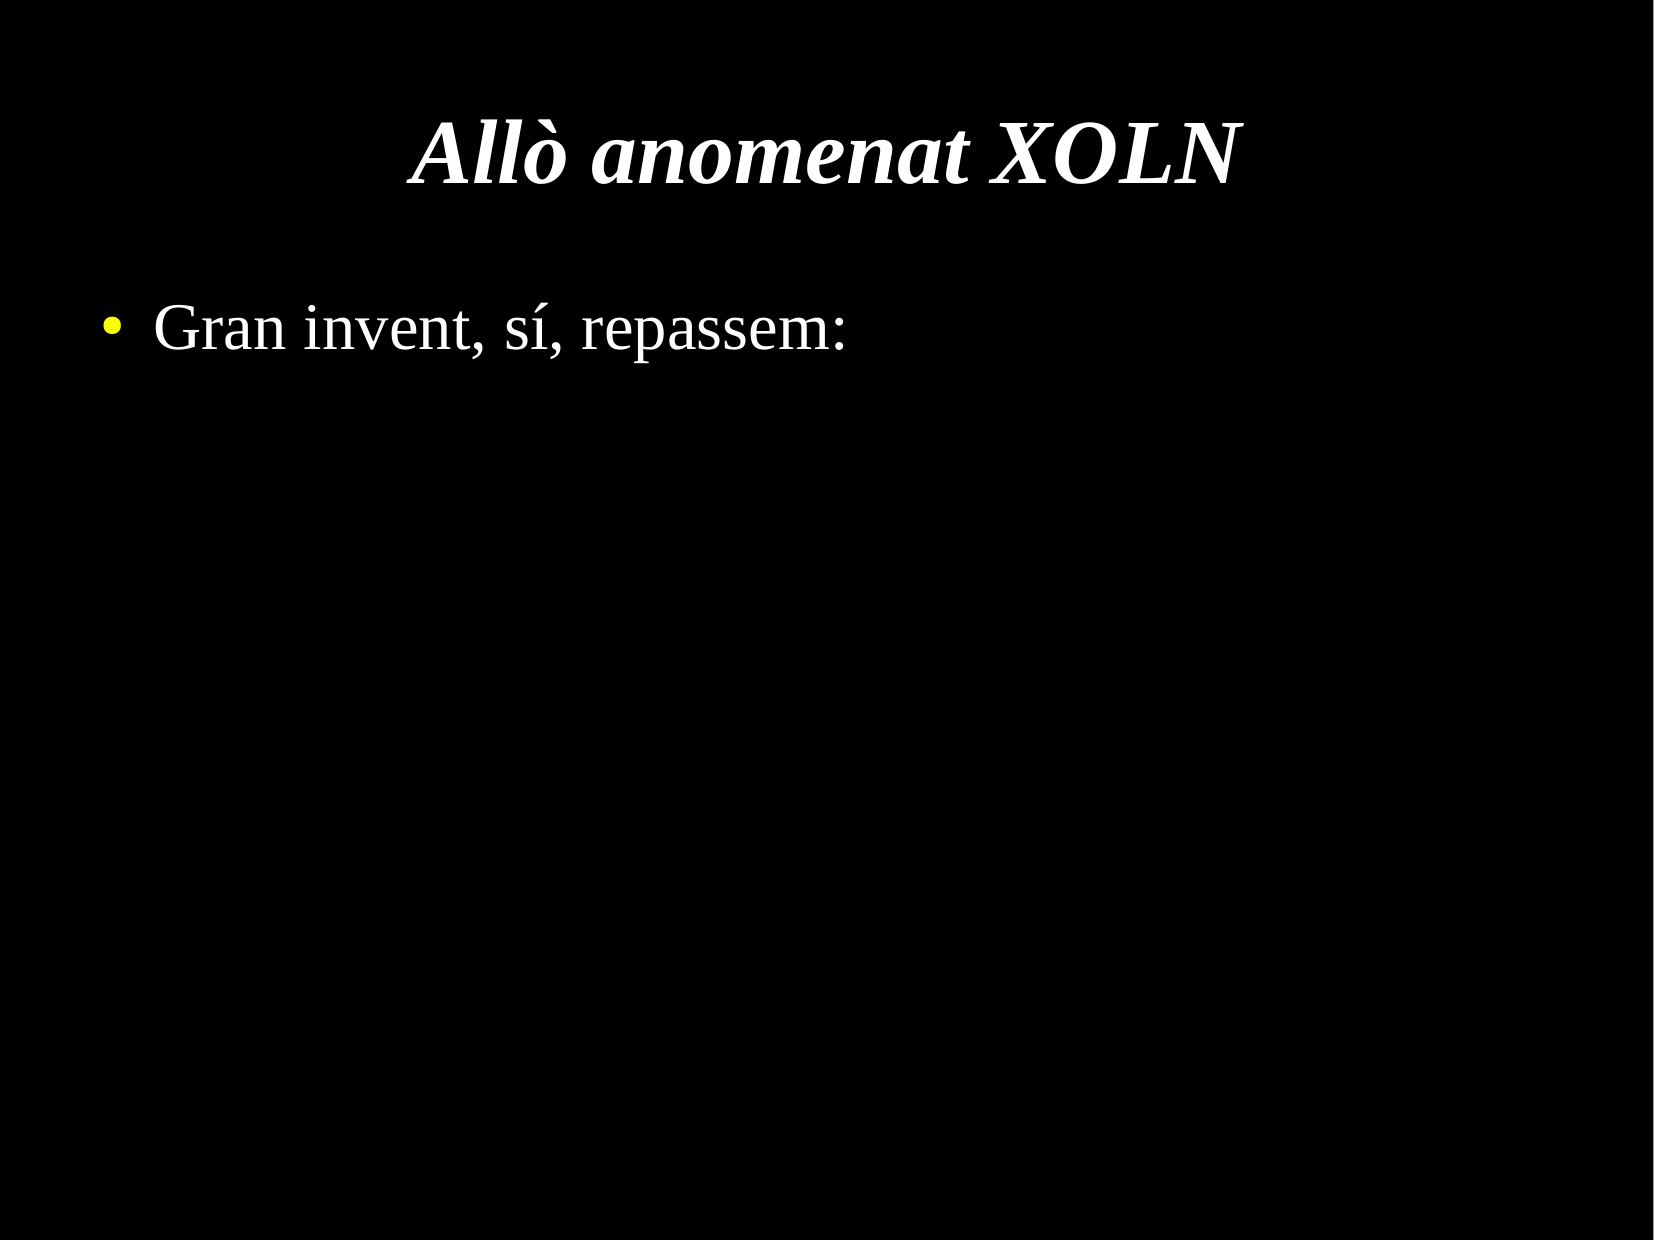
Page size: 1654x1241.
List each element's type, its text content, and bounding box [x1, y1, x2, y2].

title Allò anomenat XOLN [82, 56, 1571, 250]
list Gran invent, sí, repassem: [82, 290, 1571, 1094]
